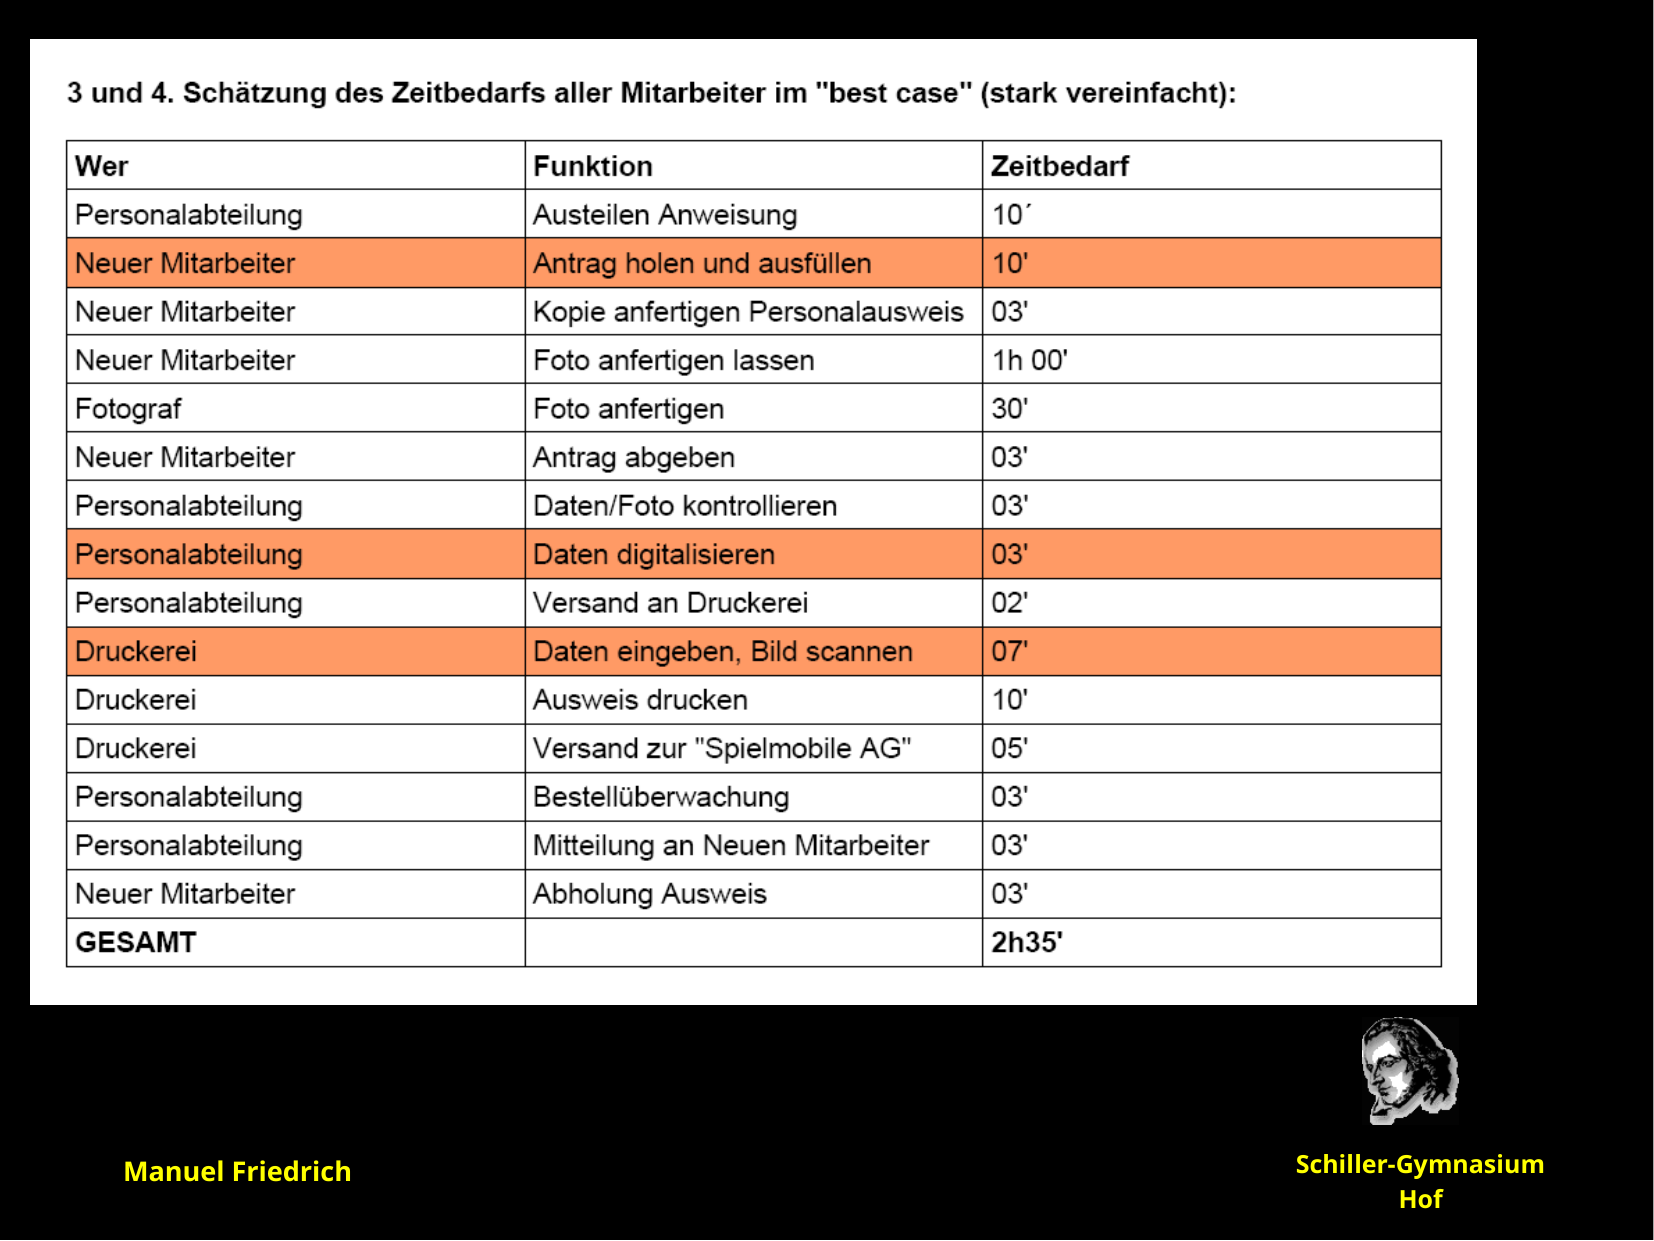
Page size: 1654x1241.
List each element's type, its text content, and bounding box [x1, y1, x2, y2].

text_box Manuel Friedrich [123, 1151, 353, 1191]
picture [1362, 1017, 1459, 1126]
picture [30, 39, 1477, 1005]
text_box Schiller-Gymnasium Hof [1295, 1145, 1546, 1216]
